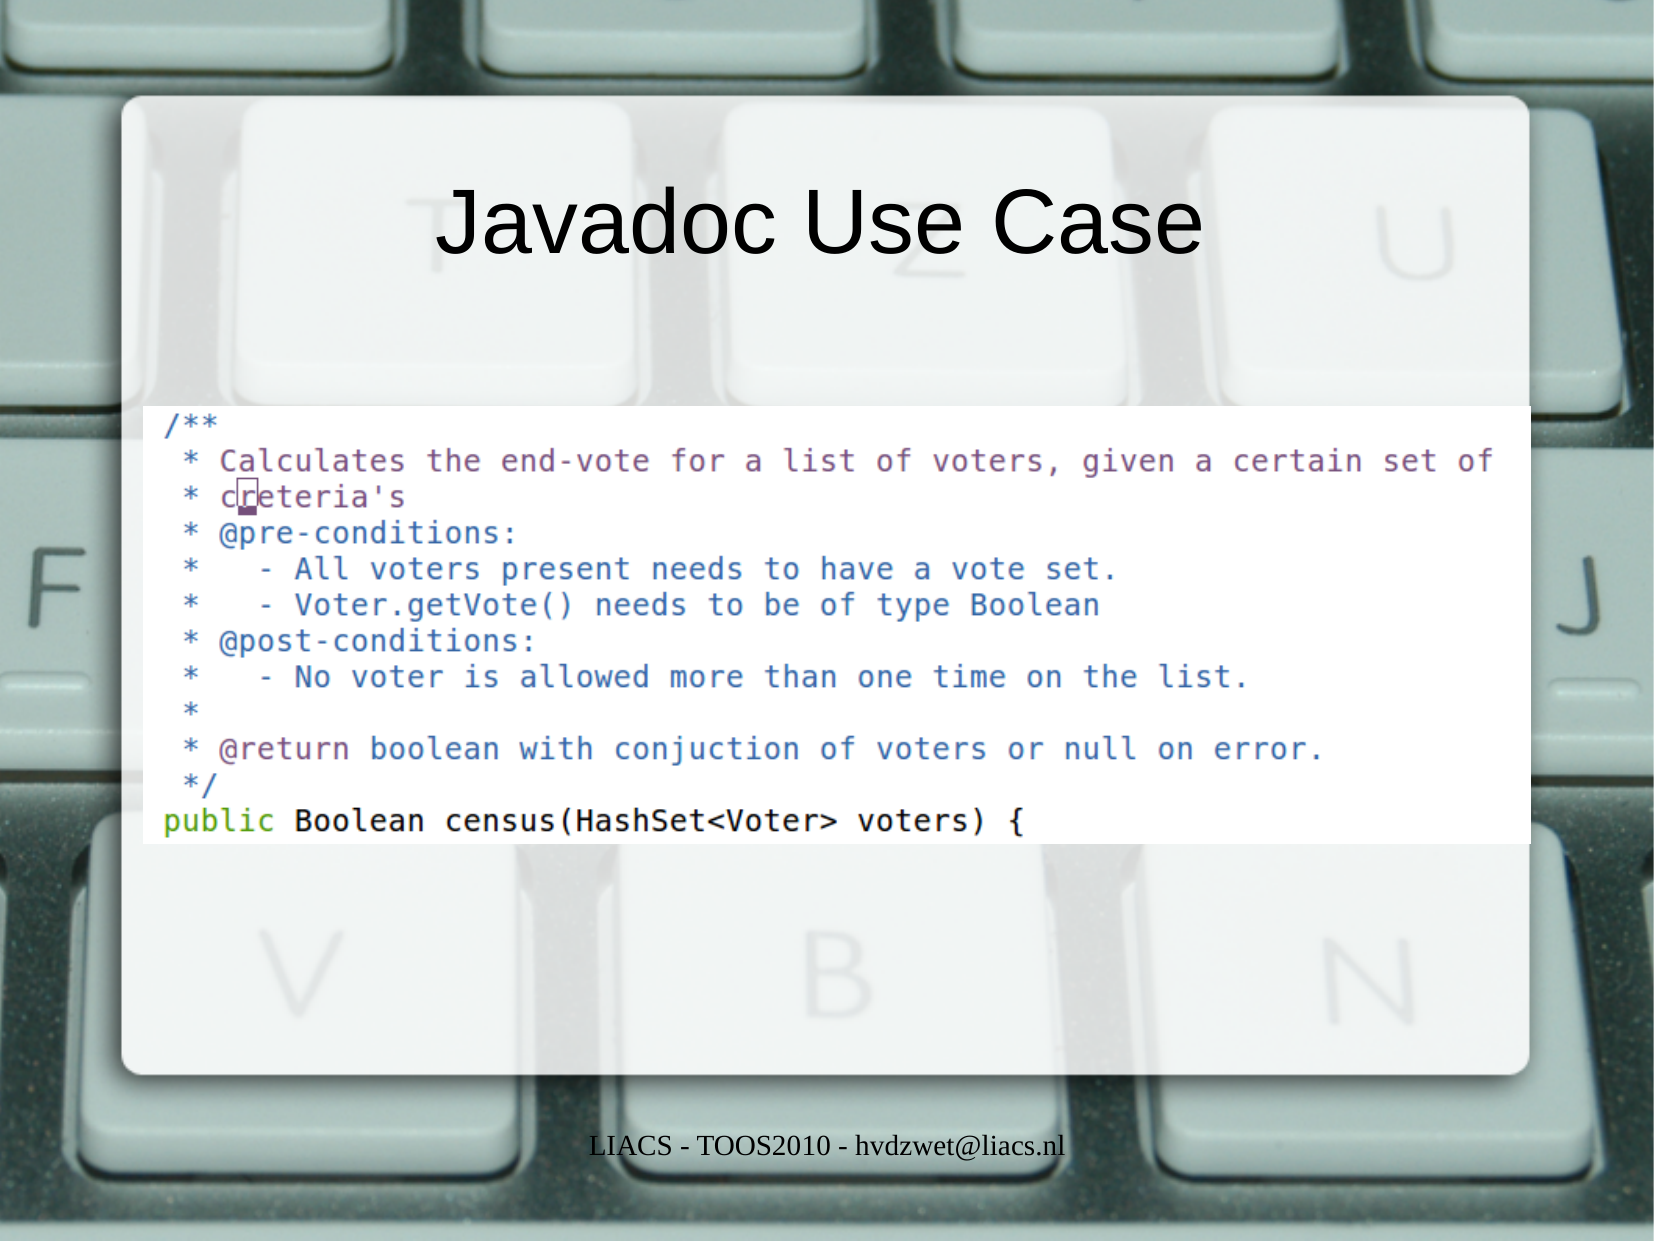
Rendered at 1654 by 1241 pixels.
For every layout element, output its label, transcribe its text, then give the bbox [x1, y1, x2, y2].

picture [0, 0, 1654, 1241]
title Javadoc Use Case [135, 117, 1506, 325]
